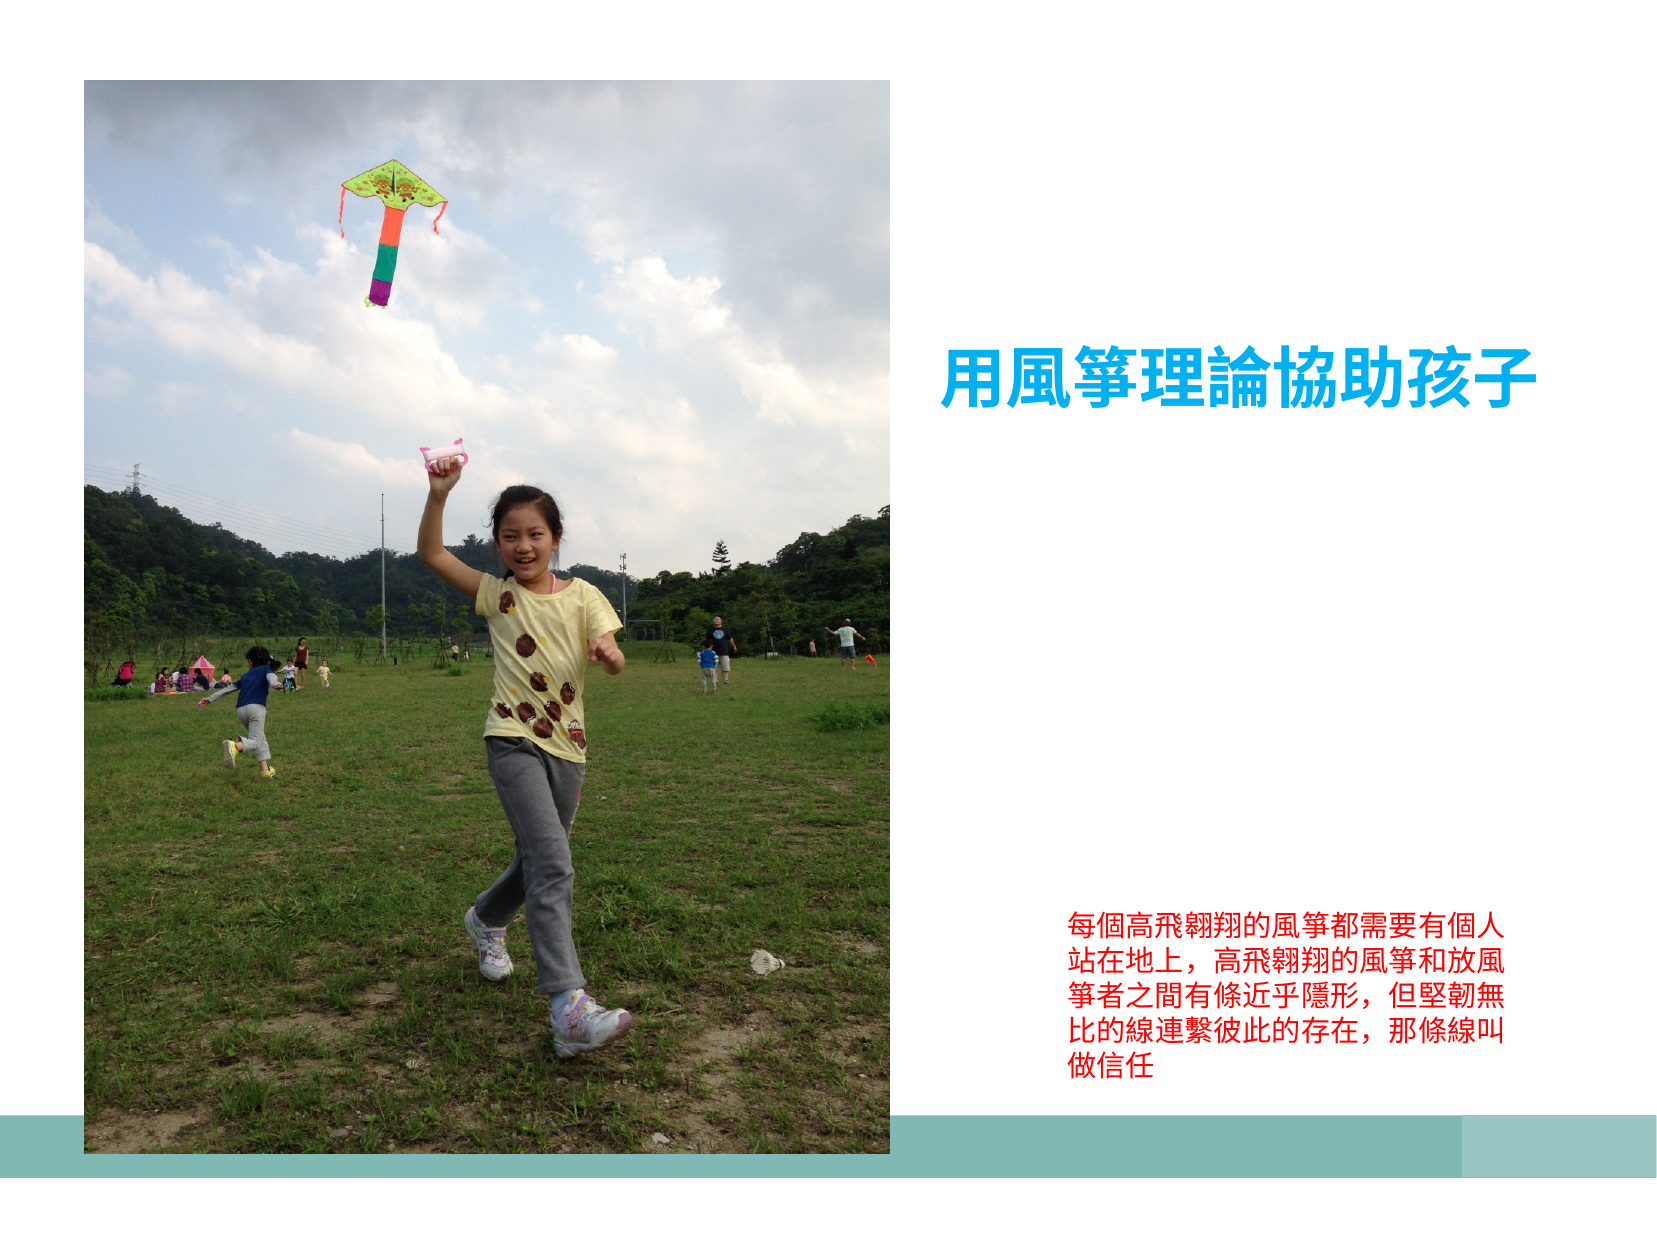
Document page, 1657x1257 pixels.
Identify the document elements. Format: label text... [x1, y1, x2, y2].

title 用風箏理論協助孩子 [922, 273, 1577, 559]
picture [84, 80, 890, 1154]
text_box 每個高飛翱翔的風箏都需要有個人站在地上，高飛翱翔的風箏和放風箏者之間有條近乎隱形，但堅韌無比的線連繫彼此的存在，那條線叫做信任 [1052, 899, 1523, 1090]
